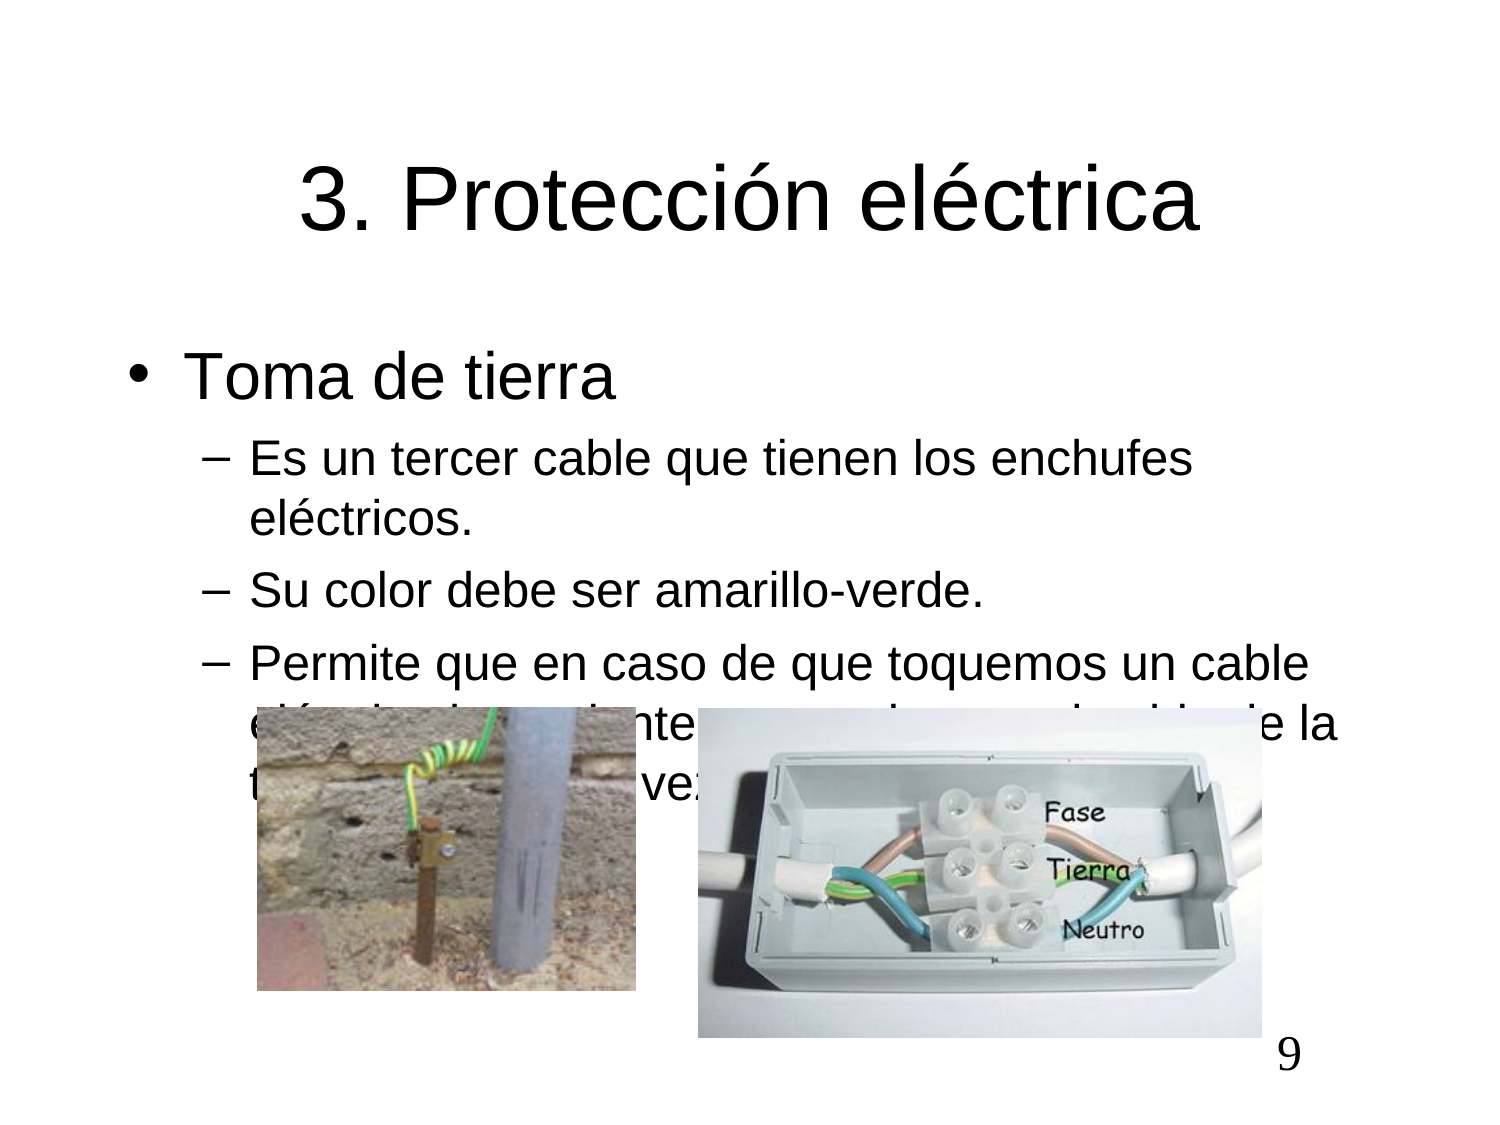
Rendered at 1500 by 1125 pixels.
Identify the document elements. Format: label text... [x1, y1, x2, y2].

title 3. Protección eléctrica [112, 76, 1388, 312]
list Toma de tierra Es un tercer cable que tienen los enchufes eléctricos. Su color debe ser amarillo-verde. Permite que en caso de que toquemos un cable eléctrico la corriente se marche por el cable de la toma de tierra en vez por nuestro cuerpo. [112, 324, 1388, 1068]
picture [698, 708, 1262, 1038]
picture [257, 707, 636, 991]
